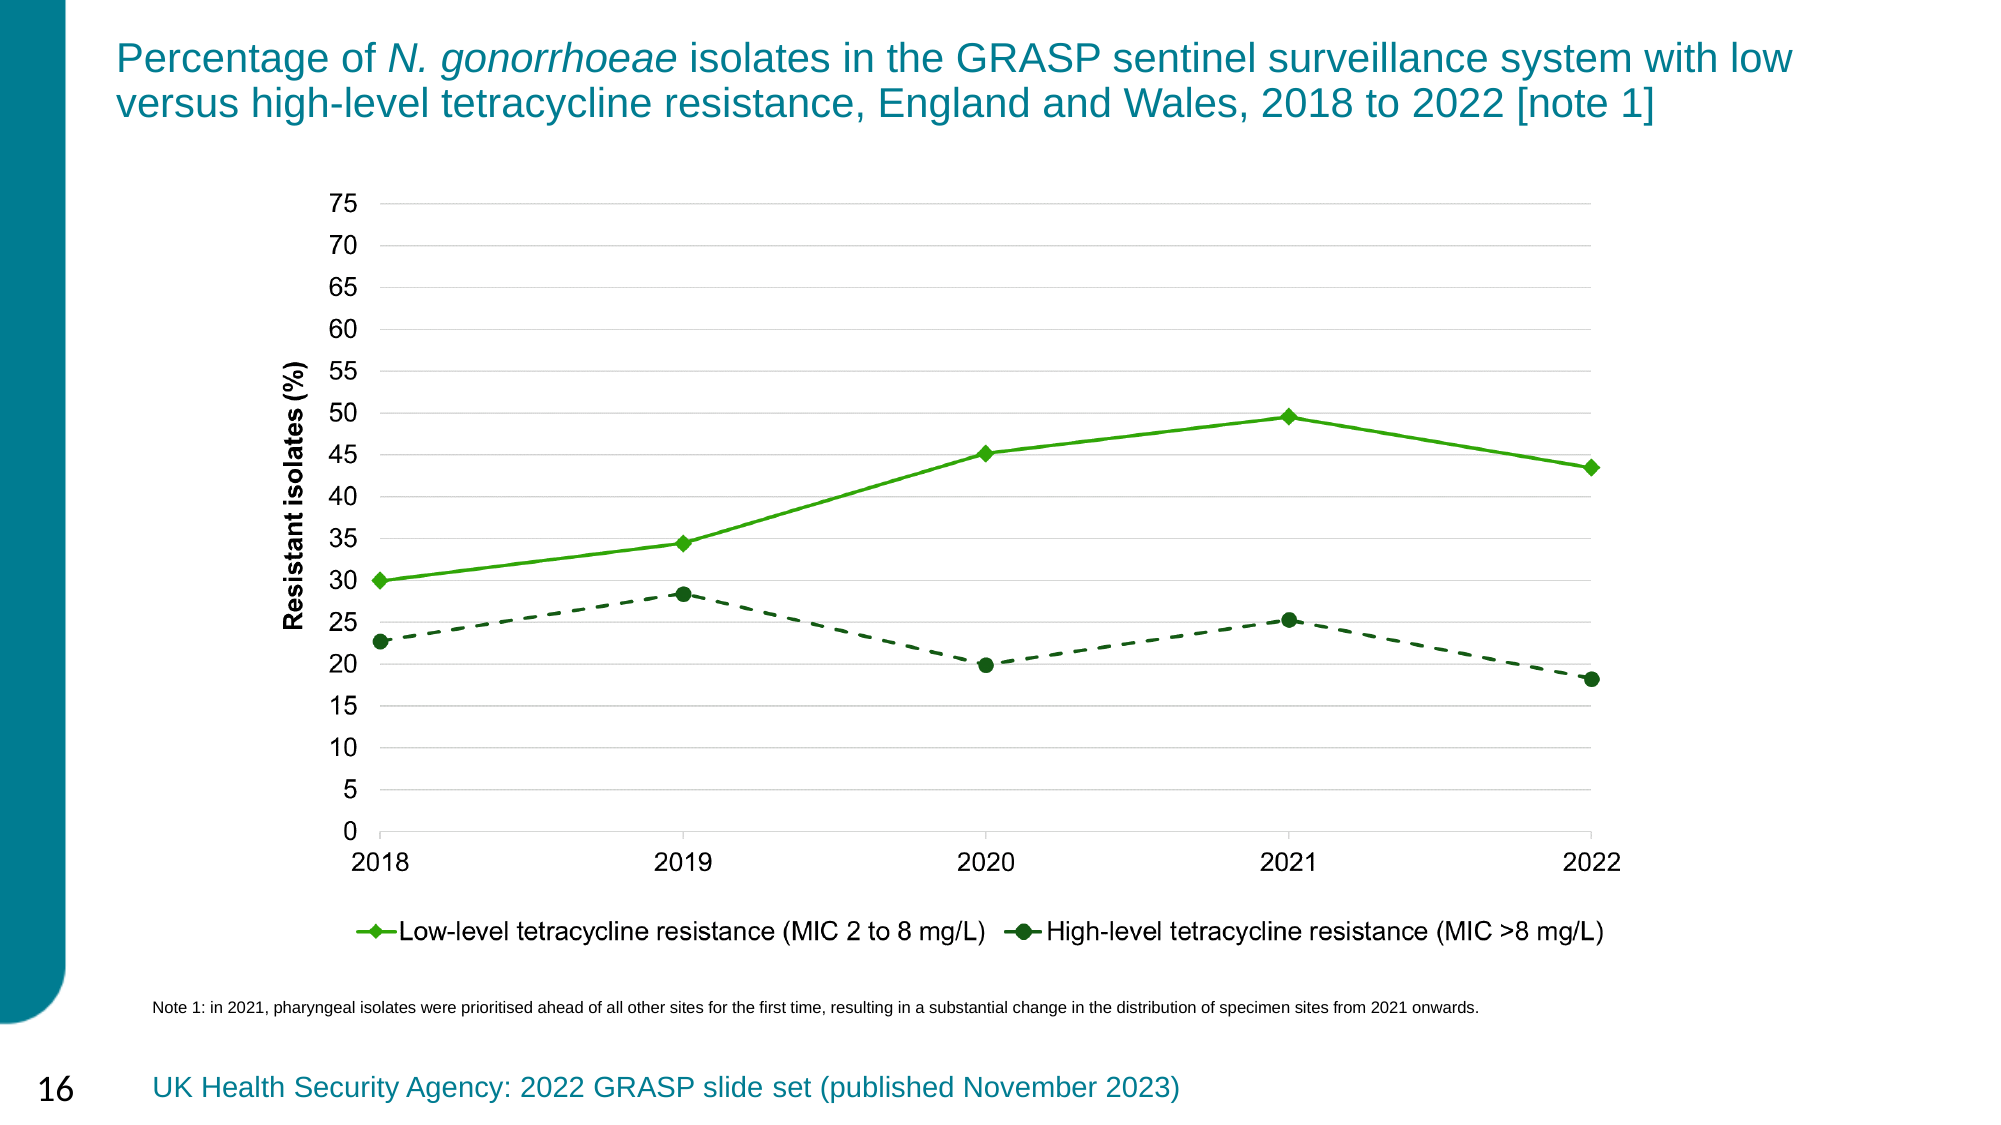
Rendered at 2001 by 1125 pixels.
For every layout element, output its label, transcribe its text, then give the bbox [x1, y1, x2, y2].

text_box UK Health Security Agency: 2022 GRASP slide set (published November 2023) [137, 1056, 1780, 1116]
title Percentage of N. gonorrhoeae isolates in the GRASP sentinel surveillance system with low versus high-level tetracycline resistance, England and Wales, 2018 to 2022 [note 1] [101, 29, 1926, 189]
picture [264, 148, 1653, 978]
text_box [21, 1056, 120, 1117]
list Note 1: in 2021, pharyngeal isolates were prioritised ahead of all other sites for the first time, resulting in a substantial change in the distribution of specimen sites from 2021 onwards. [137, 988, 1963, 1024]
